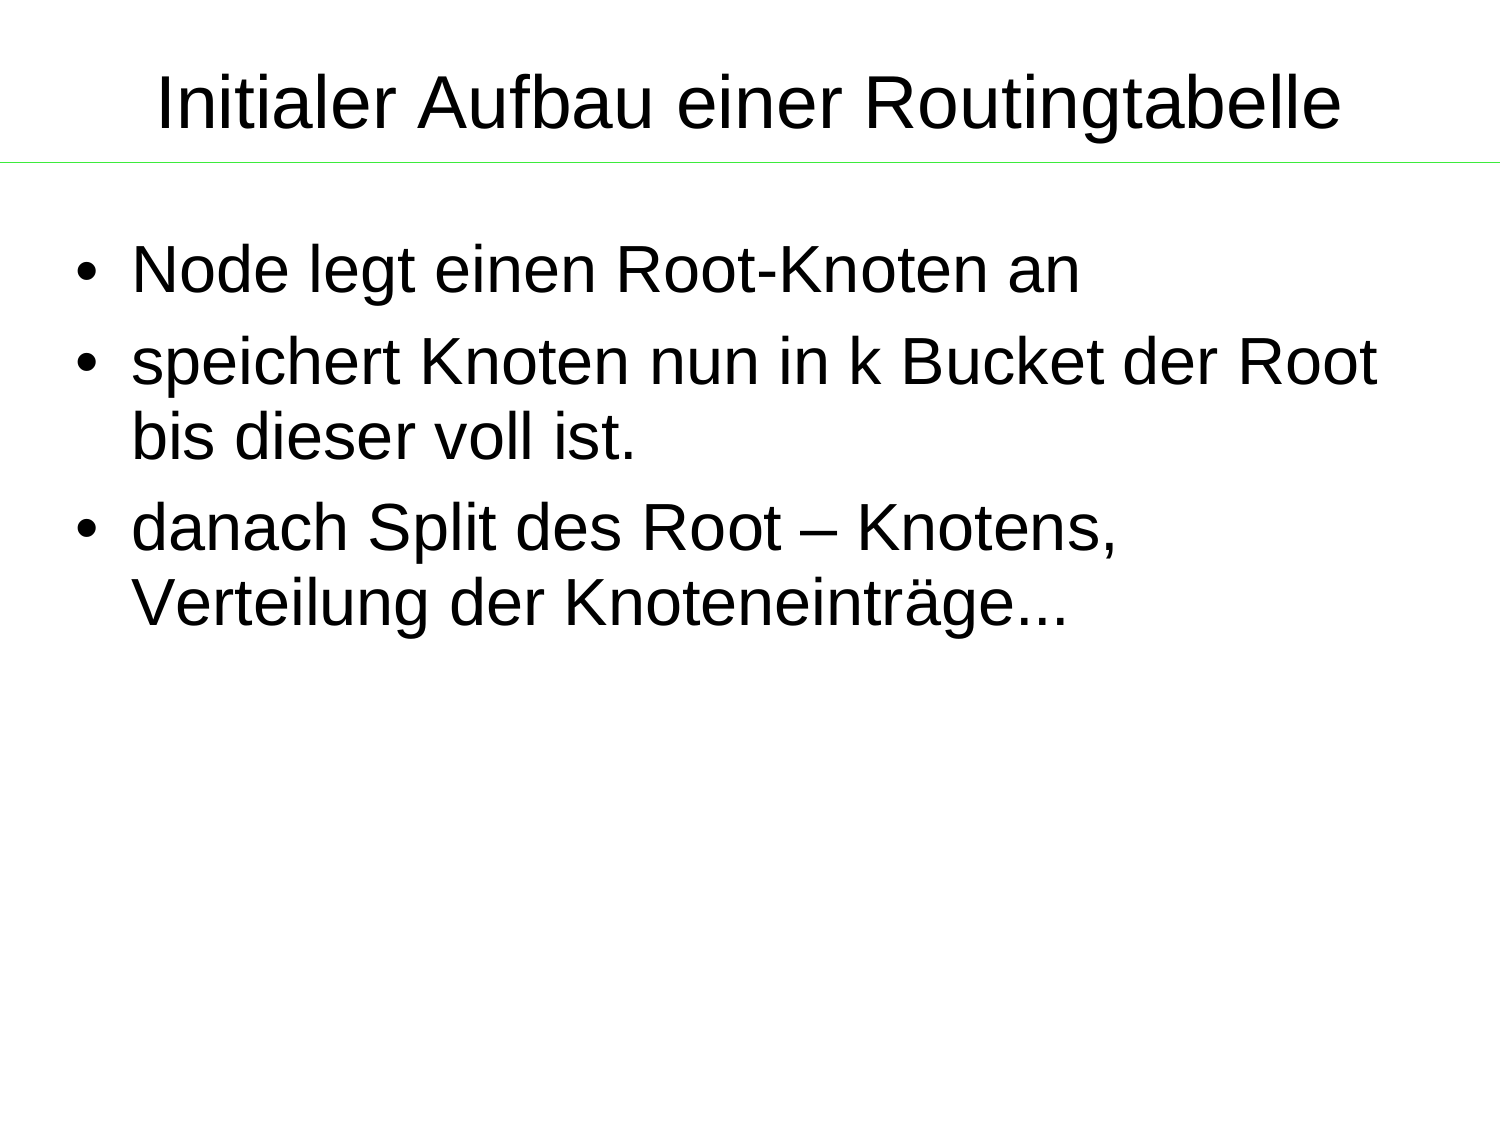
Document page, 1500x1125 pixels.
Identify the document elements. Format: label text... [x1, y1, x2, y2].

title Initialer Aufbau einer Routingtabelle [75, 57, 1426, 148]
list Node legt einen Root-Knoten an speichert Knoten nun in k Bucket der Root bis dieser voll ist. danach Split des Root – Knotens, Verteilung der Knoteneinträge... [75, 232, 1426, 986]
